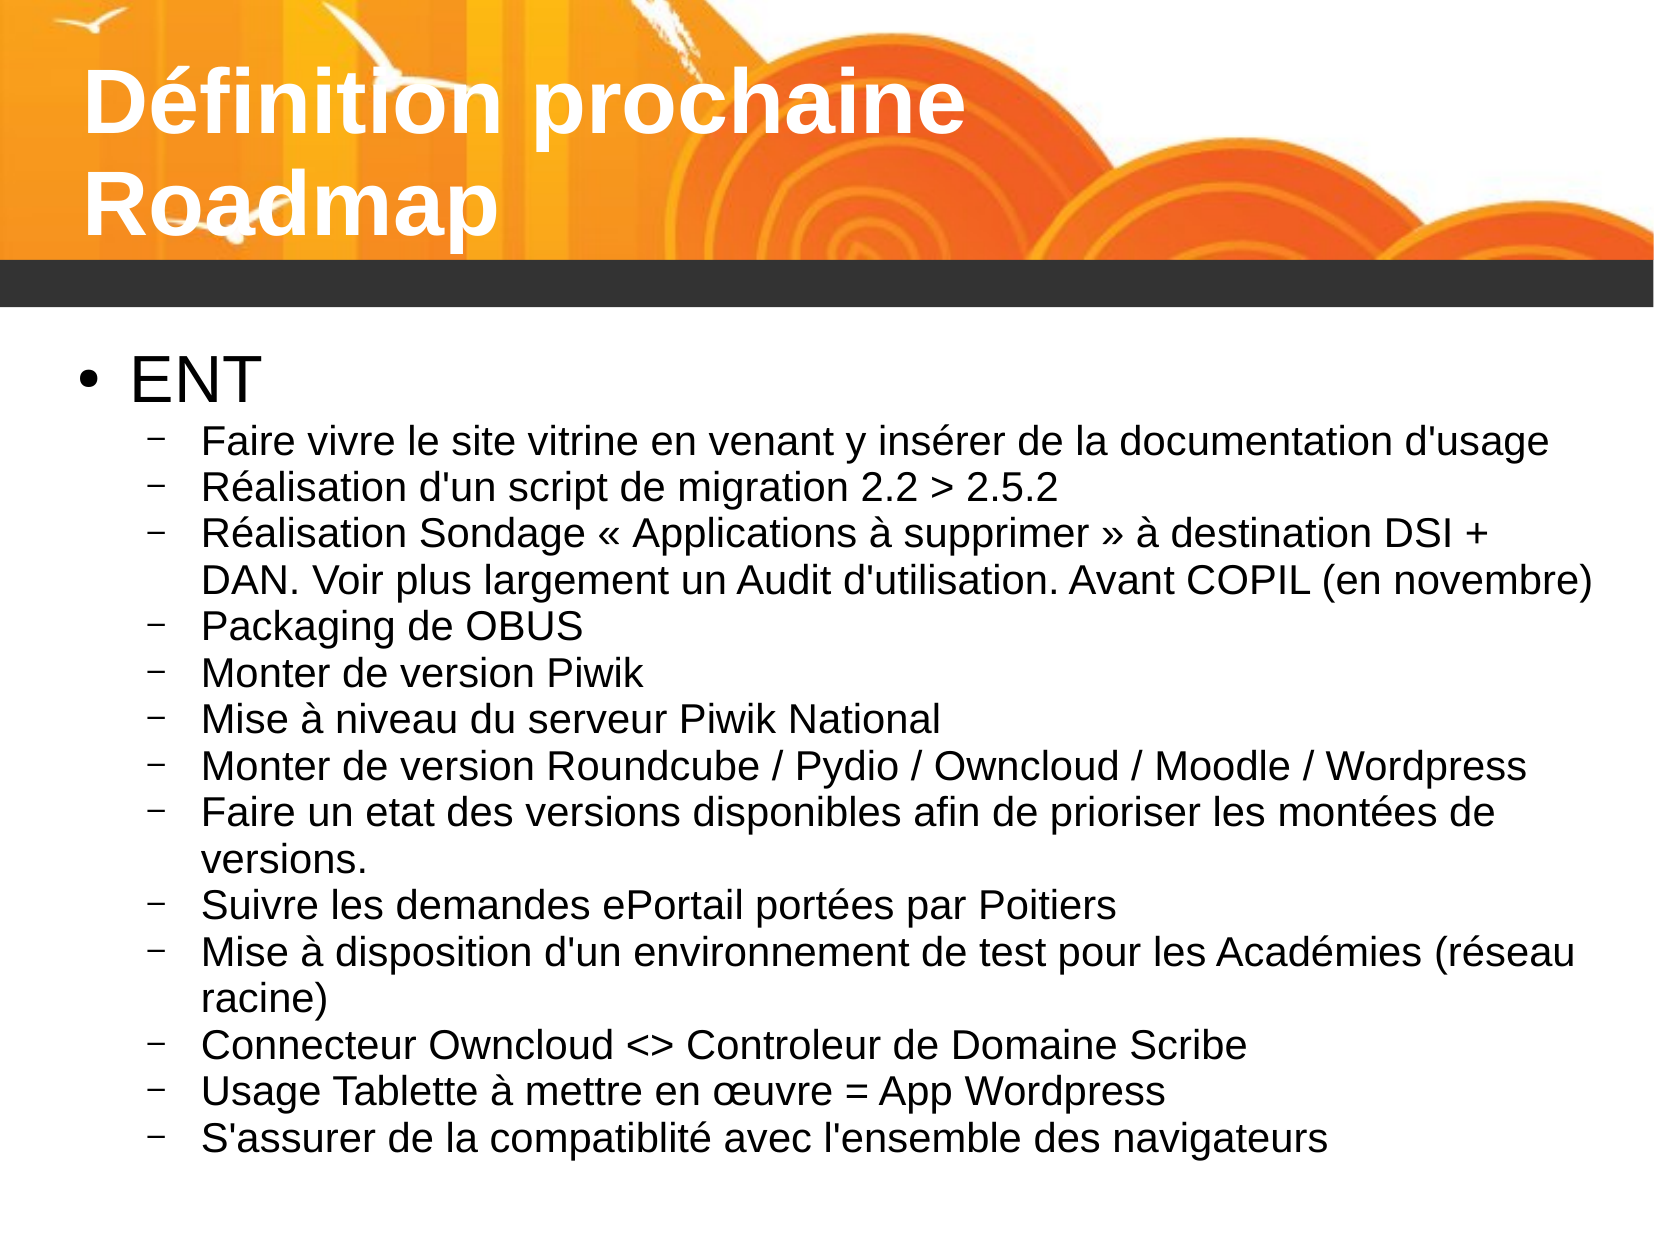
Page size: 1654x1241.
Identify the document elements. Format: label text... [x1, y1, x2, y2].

title Définition prochaine Roadmap [82, 49, 1571, 257]
list ENT Faire vivre le site vitrine en venant y insérer de la documentation d'usage Réalisation d'un script de migration 2.2 > 2.5.2 Réalisation Sondage « Applications à supprimer » à destination DSI + DAN. Voir plus largement un Audit d'utilisation. Avant COPIL (en novembre) Packaging de OBUS Monter de version Piwik Mise à niveau du serveur Piwik National Monter de version Roundcube / Pydio / Owncloud / Moodle / Wordpress Faire un etat des versions disponibles afin de prioriser les montées de versions. Suivre les demandes ePortail portées par Poitiers Mise à disposition d'un environnement de test pour les Académies (réseau racine) Connecteur Owncloud <> Controleur de Domaine Scribe Usage Tablette à mettre en œuvre = App Wordpress S'assurer de la compatiblité avec l'ensemble des navigateurs [59, 342, 1595, 1062]
